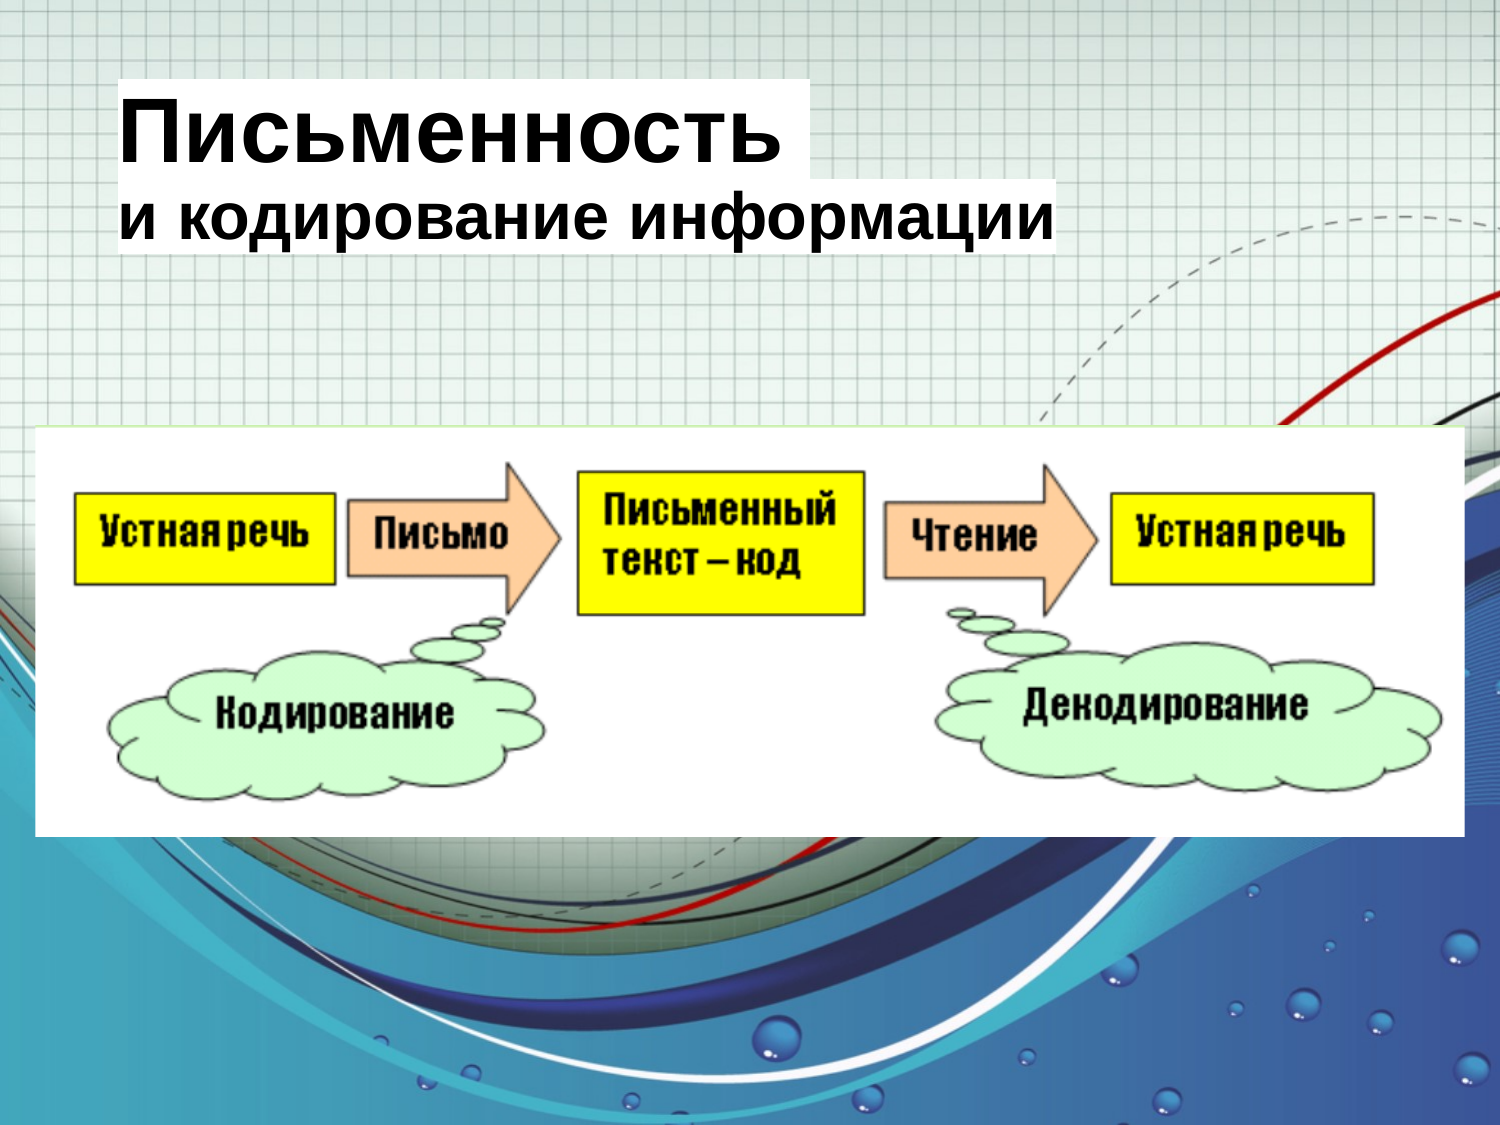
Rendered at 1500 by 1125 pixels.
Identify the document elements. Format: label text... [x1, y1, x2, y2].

title Письменность и кодирование информации [103, 59, 1397, 278]
picture [0, 0, 1500, 1125]
